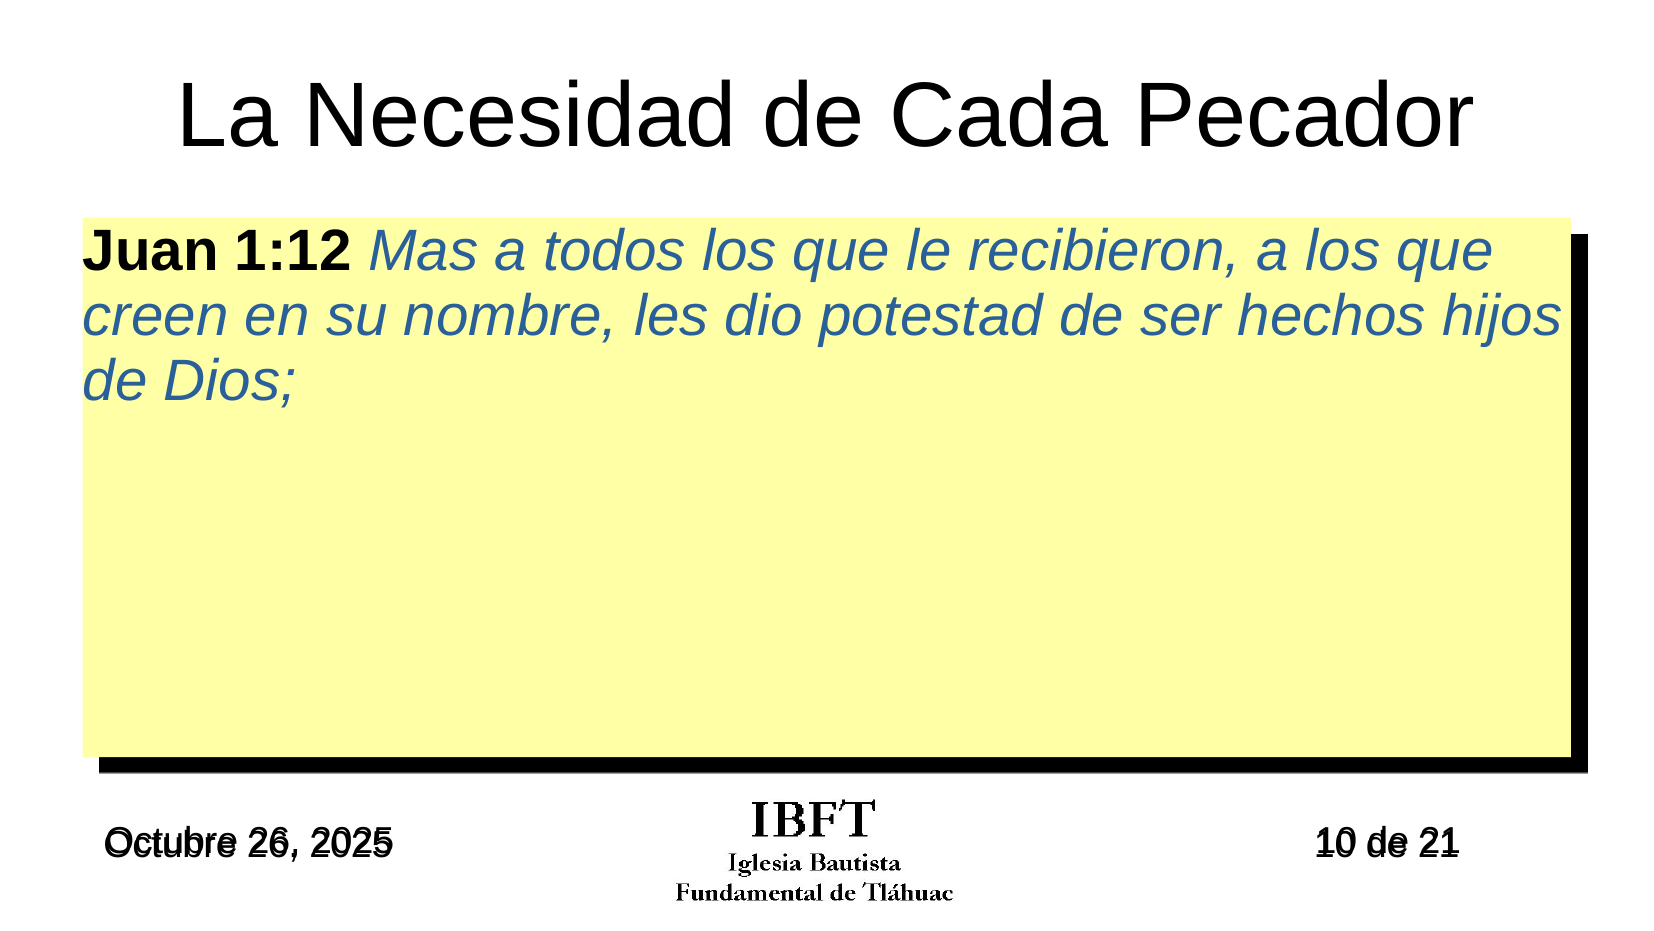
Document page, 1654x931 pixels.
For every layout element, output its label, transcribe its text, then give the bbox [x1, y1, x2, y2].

text_box <number> de 21 [1300, 812, 1567, 912]
title La Necesidad de Cada Pecador [82, 37, 1571, 193]
picture [649, 782, 972, 913]
list Juan 1:12 Mas a todos los que le recibieron, a los que creen en su nombre, les dio potestad de ser hechos hijos de Dios; [82, 217, 1571, 758]
text_box Octubre 26, 2025 [88, 816, 414, 876]
text_box <number> de 21 [1299, 816, 1565, 916]
text_box Octubre 26, 2025 [90, 812, 416, 872]
